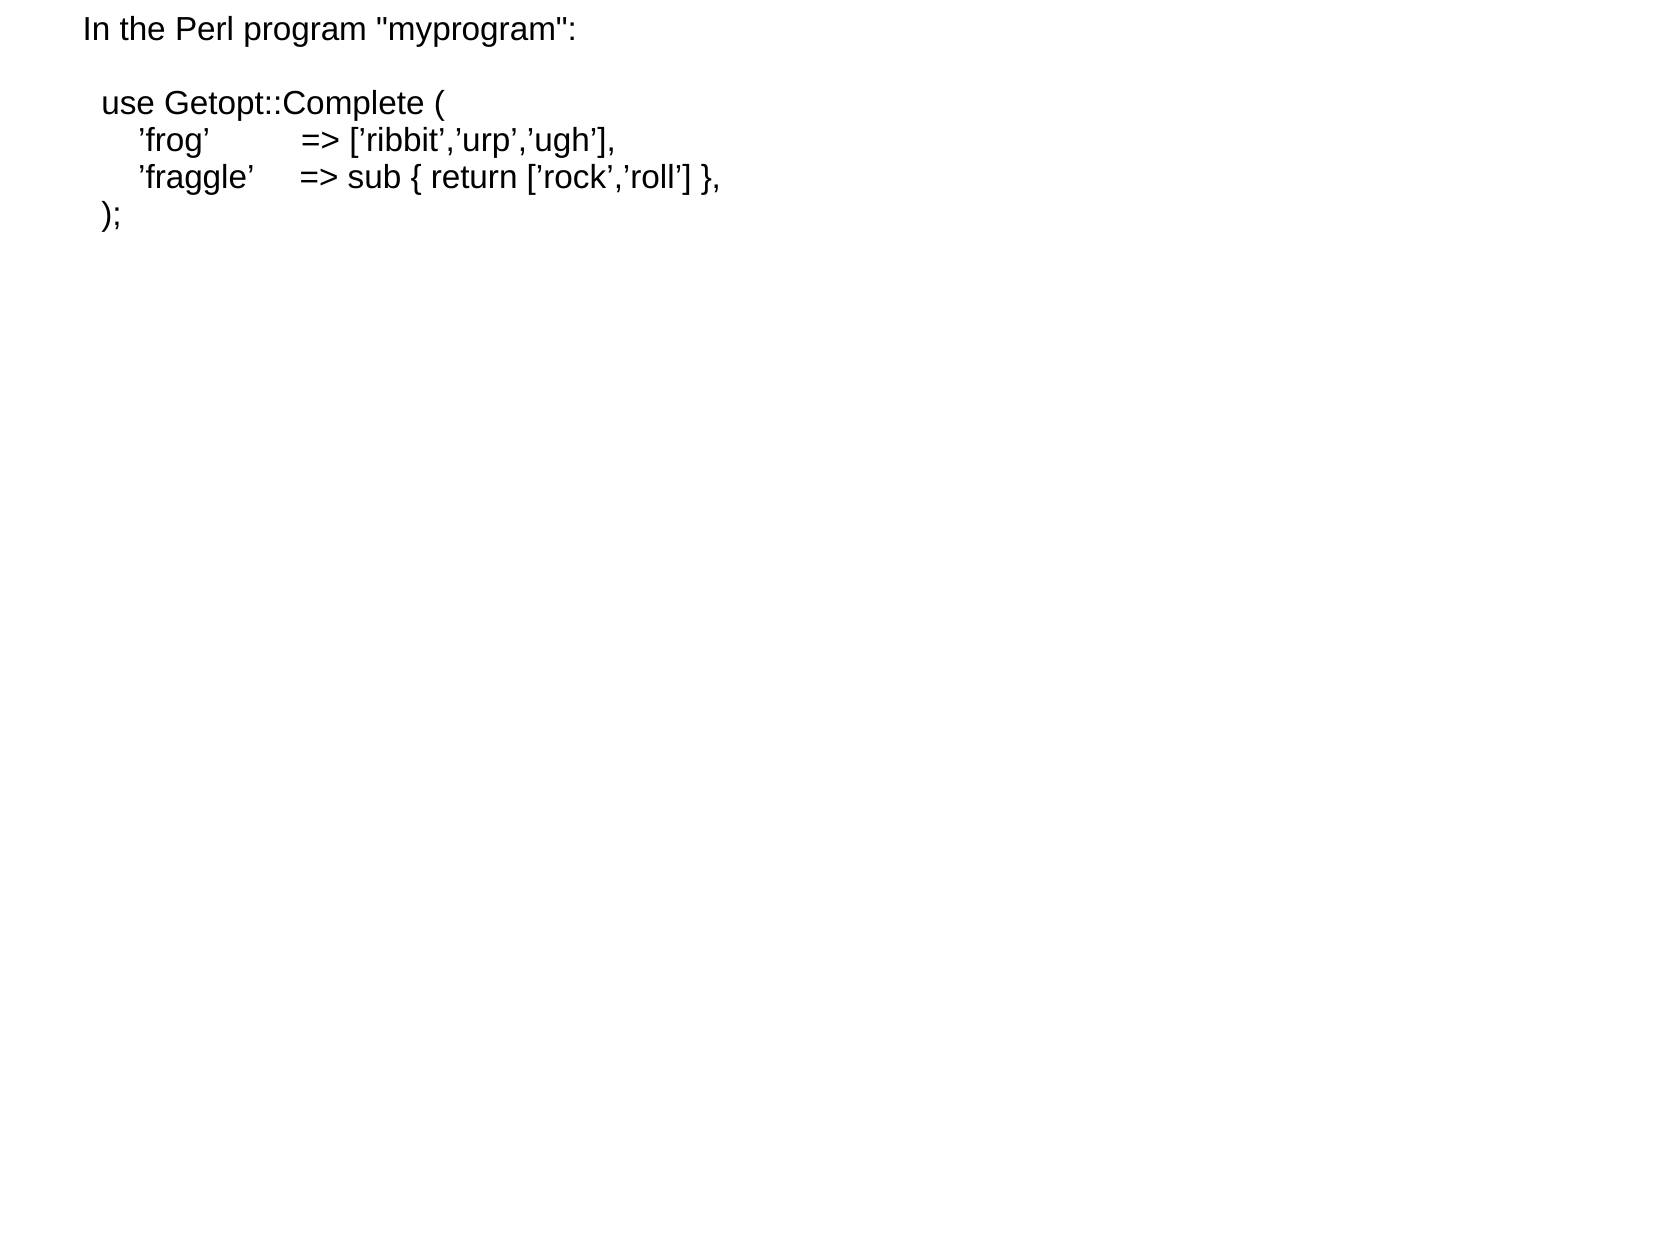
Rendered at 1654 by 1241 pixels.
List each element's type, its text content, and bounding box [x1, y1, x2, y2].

subtitle In the Perl program "myprogram": use Getopt::Complete ( ’frog’ => [’ribbit’,’urp’,’ugh’], ’fraggle’ => sub { return [’rock’,’roll’] }, ); [82, 10, 1571, 1070]
